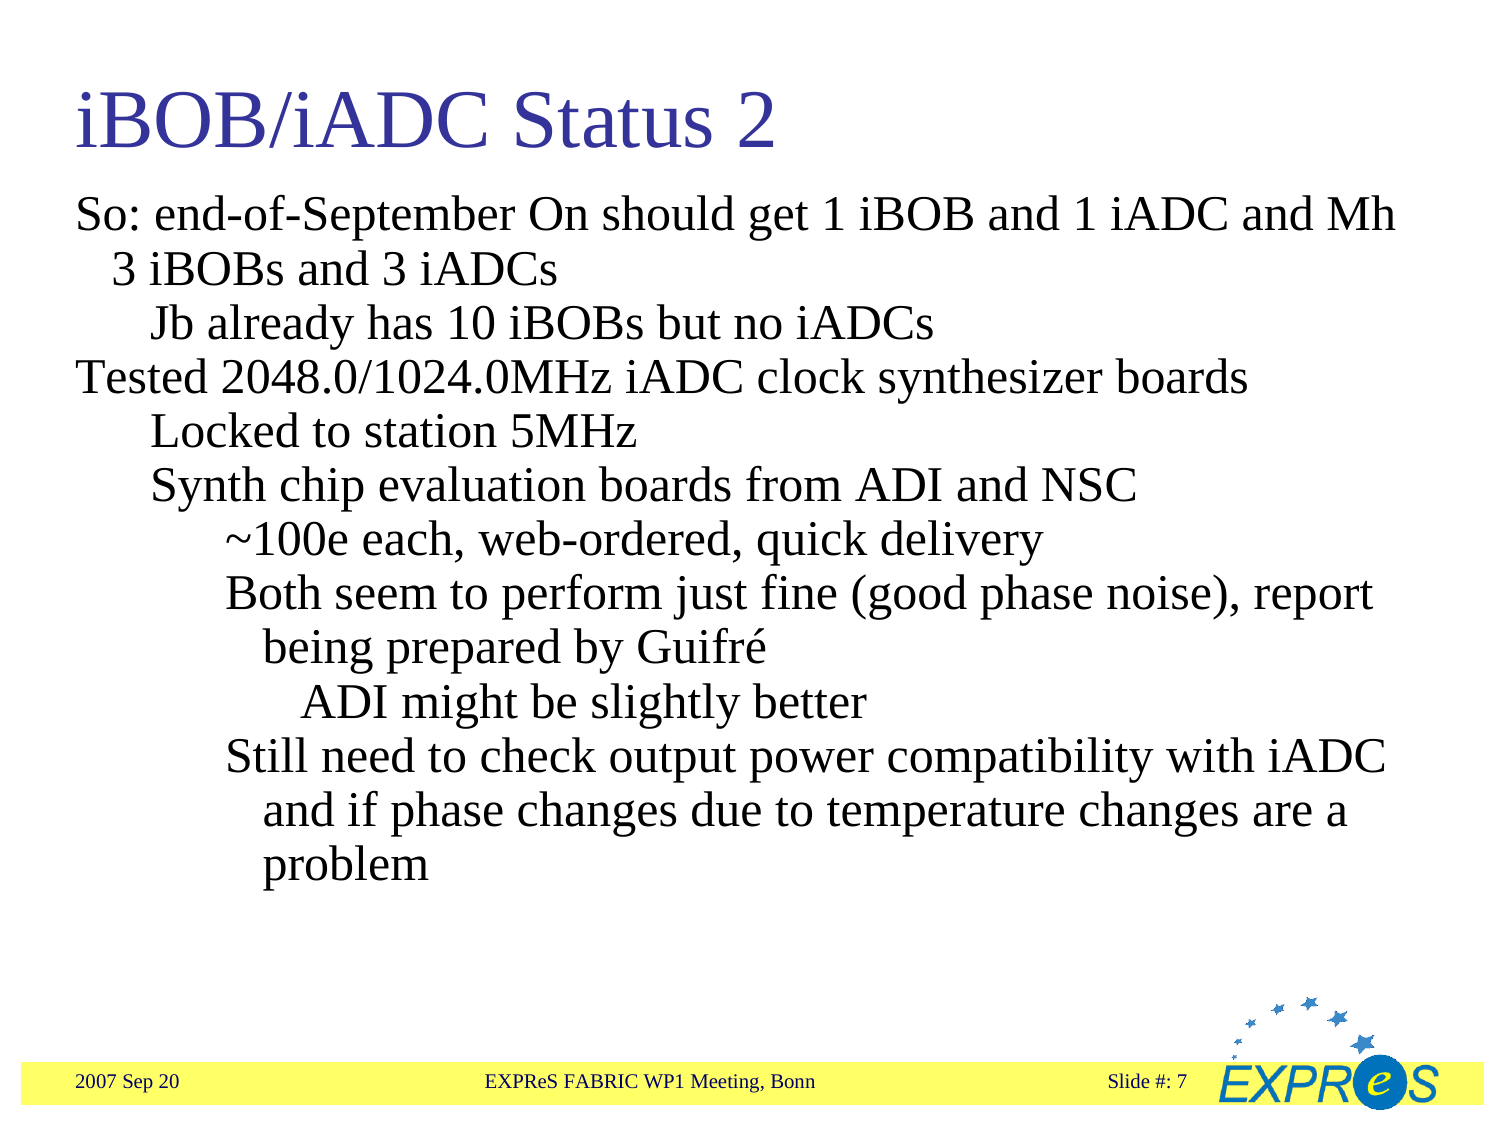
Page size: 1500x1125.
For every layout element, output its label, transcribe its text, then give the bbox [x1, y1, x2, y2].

list So: end-of-September On should get 1 iBOB and 1 iADC and Mh 3 iBOBs and 3 iADCs Jb already has 10 iBOBs but no iADCs Tested 2048.0/1024.0MHz iADC clock synthesizer boards Locked to station 5MHz Synth chip evaluation boards from ADI and NSC ~100e each, web-ordered, quick delivery Both seem to perform just fine (good phase noise), report being prepared by Guifré ADI might be slightly better Still need to check output power compatibility with iADC and if phase changes due to temperature changes are a problem [75, 187, 1425, 1038]
title iBOB/iADC Status 2 [75, 70, 1425, 172]
picture [21, 993, 1500, 1113]
